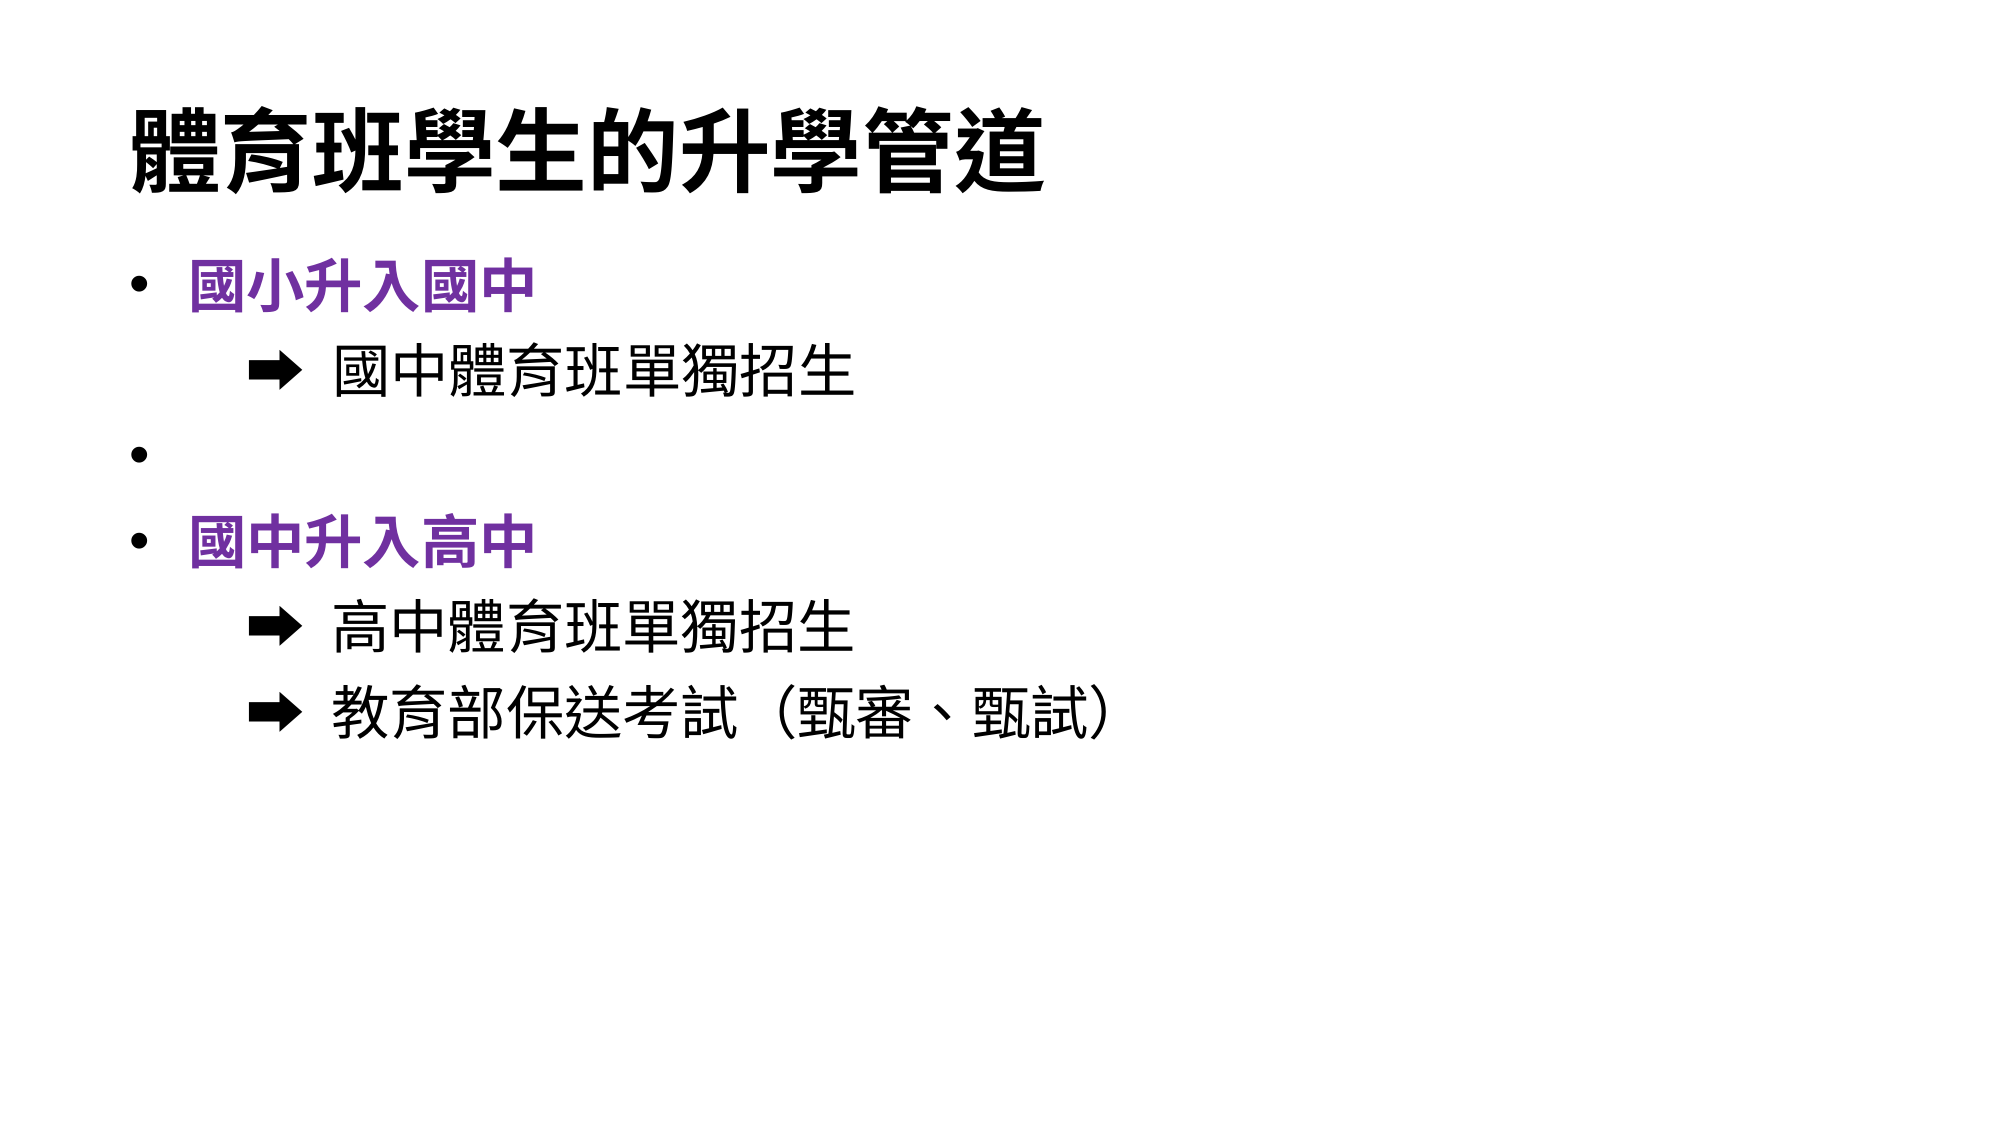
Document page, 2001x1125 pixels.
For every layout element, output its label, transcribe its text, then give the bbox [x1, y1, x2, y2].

list 國小升入國中 ➡ 國中體育班單獨招生 國中升入高中 ➡ 高中體育班單獨招生 ➡ 教育部保送考試（甄審、甄試） [114, 238, 1886, 1095]
title 體育班學生的升學管道 [114, 59, 1886, 238]
